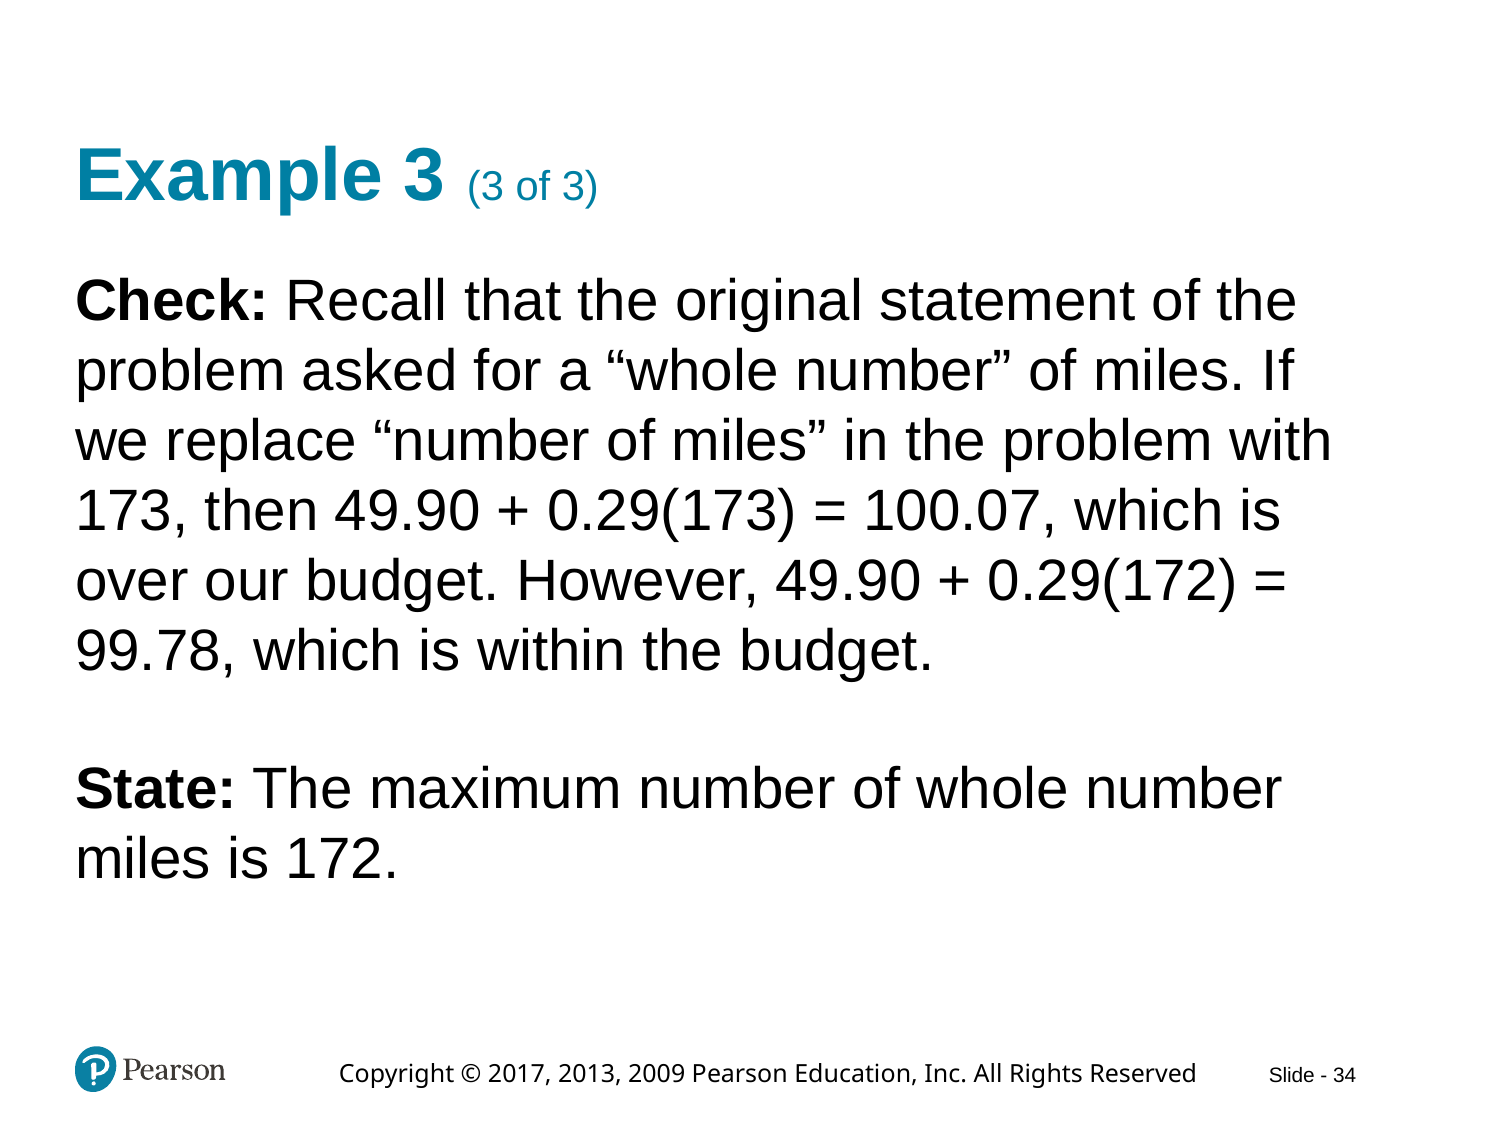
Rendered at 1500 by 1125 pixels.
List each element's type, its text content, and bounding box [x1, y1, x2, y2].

title Example 3 (3 of 3) [75, 35, 1425, 216]
list State: The maximum number of whole number miles is 172. [75, 750, 1425, 888]
list Check: Recall that the original statement of the problem asked for a “whole number” of miles. If we replace “number of miles” in the problem with 173, then 49.90 + 0.29(173) = 100.07, which is over our budget. However, 49.90 + 0.29(172) = 99.78, which is within the budget. [75, 262, 1338, 688]
